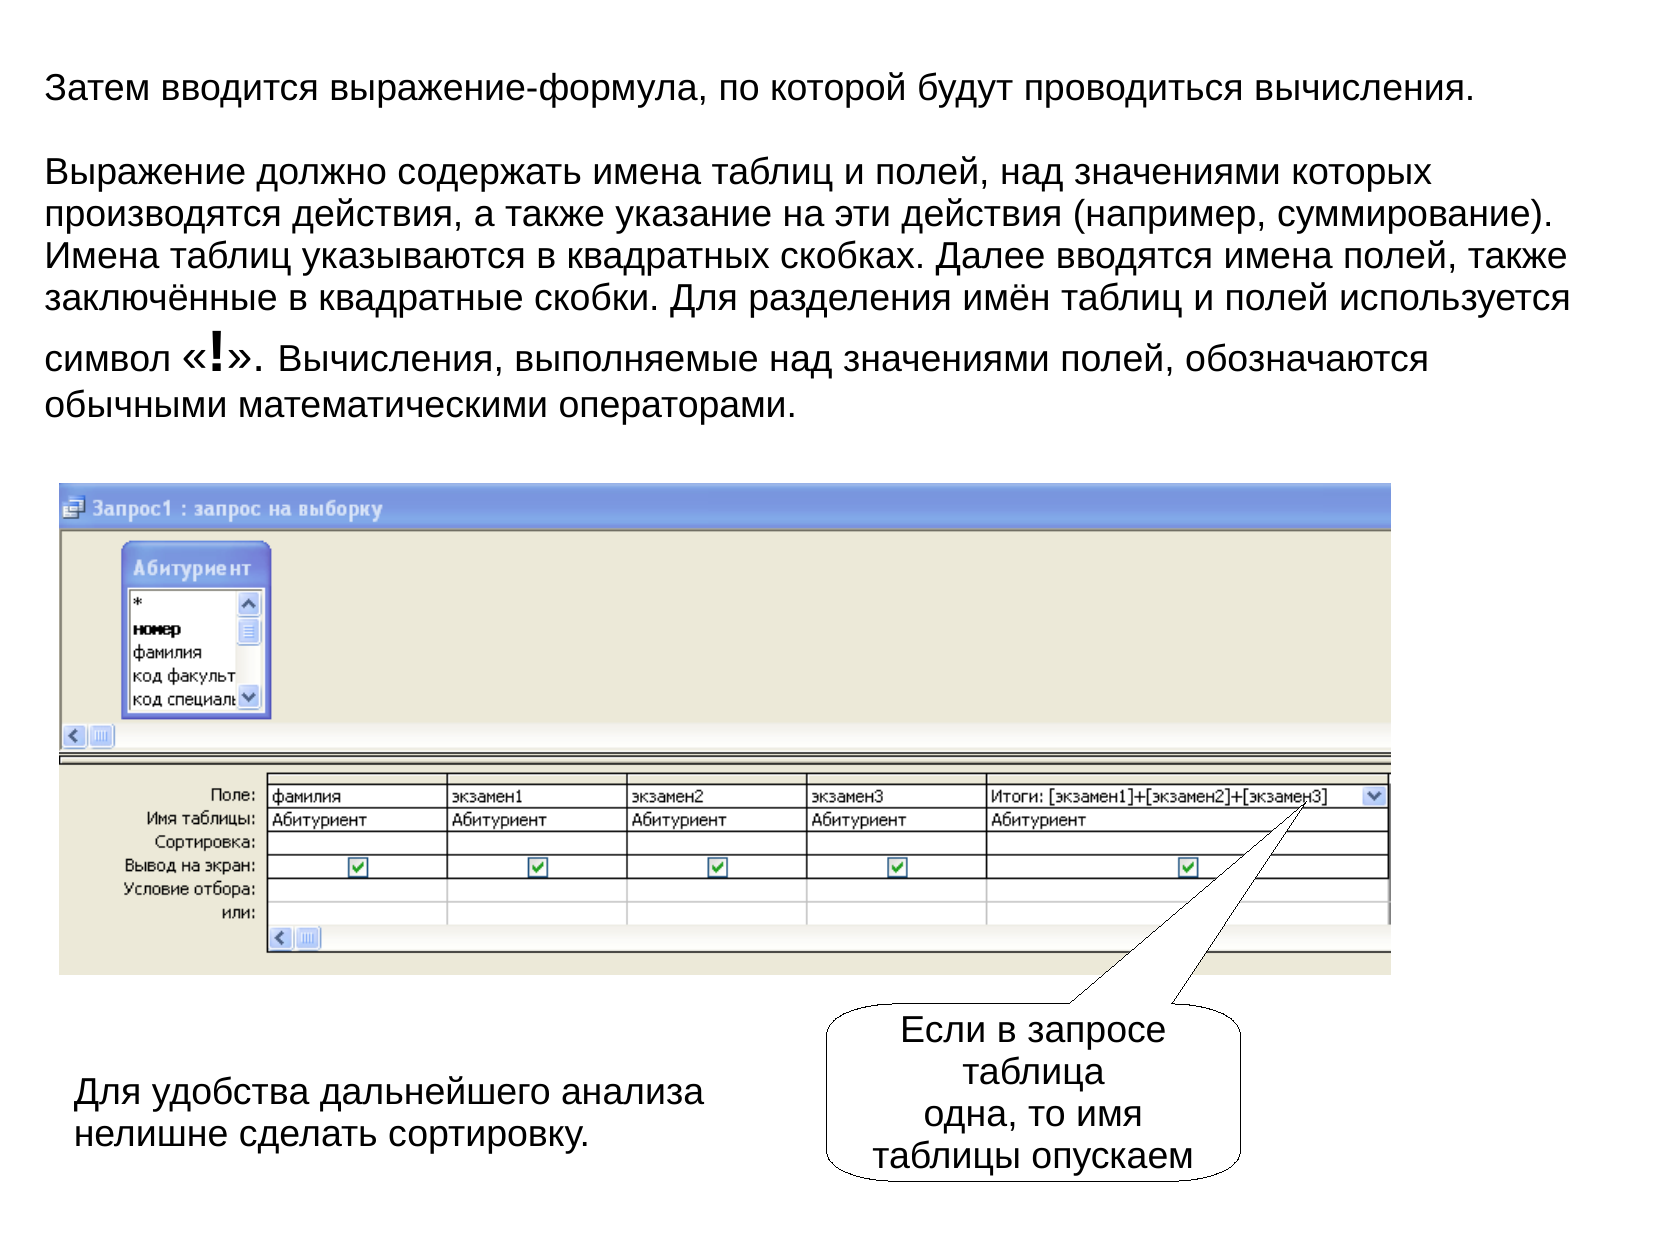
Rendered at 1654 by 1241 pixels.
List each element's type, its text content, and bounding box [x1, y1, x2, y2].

text_box Если в запросе таблица одна, то имя таблицы опускаем [826, 801, 1307, 1182]
text_box Затем вводится выражение-формула, по которой будут проводиться вычисления. Выражение должно содержать имена таблиц и полей, над значениями которых производятся действия, а также указание на эти действия (например, суммирование). Имена таблиц указываются в квадратных скобках. Далее вводятся имена полей, также заключённые в квадратные скобки. Для разделения имён таблиц и полей используется символ «!». Вычисления, выполняемые над значениями полей, обозначаются обычными математическими операторами. [29, 59, 1595, 519]
text_box Для удобства дальнейшего анализа нелишне сделать сортировку. [59, 1062, 768, 1162]
picture [59, 519, 1391, 975]
